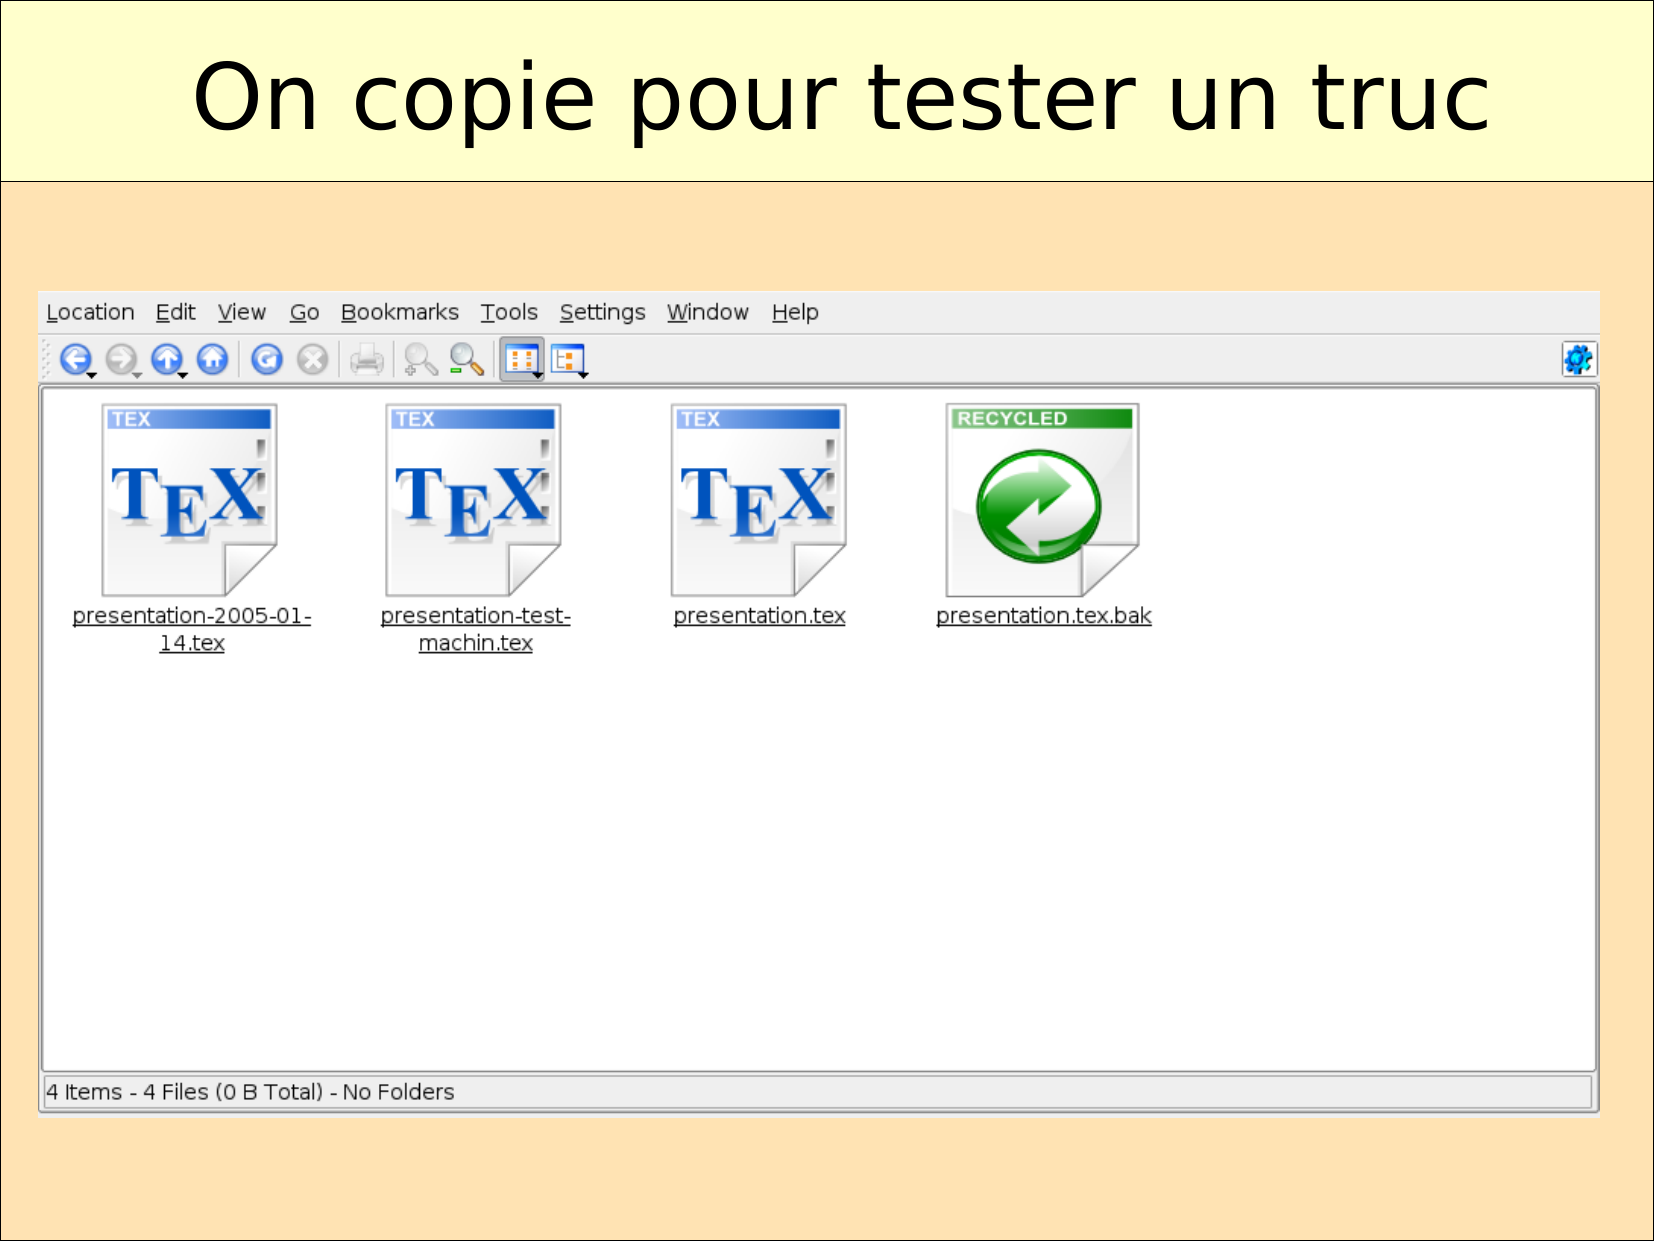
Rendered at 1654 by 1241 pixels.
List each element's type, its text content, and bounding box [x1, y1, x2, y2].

picture [38, 291, 1600, 1118]
title On copie pour tester un truc [135, 43, 1552, 151]
